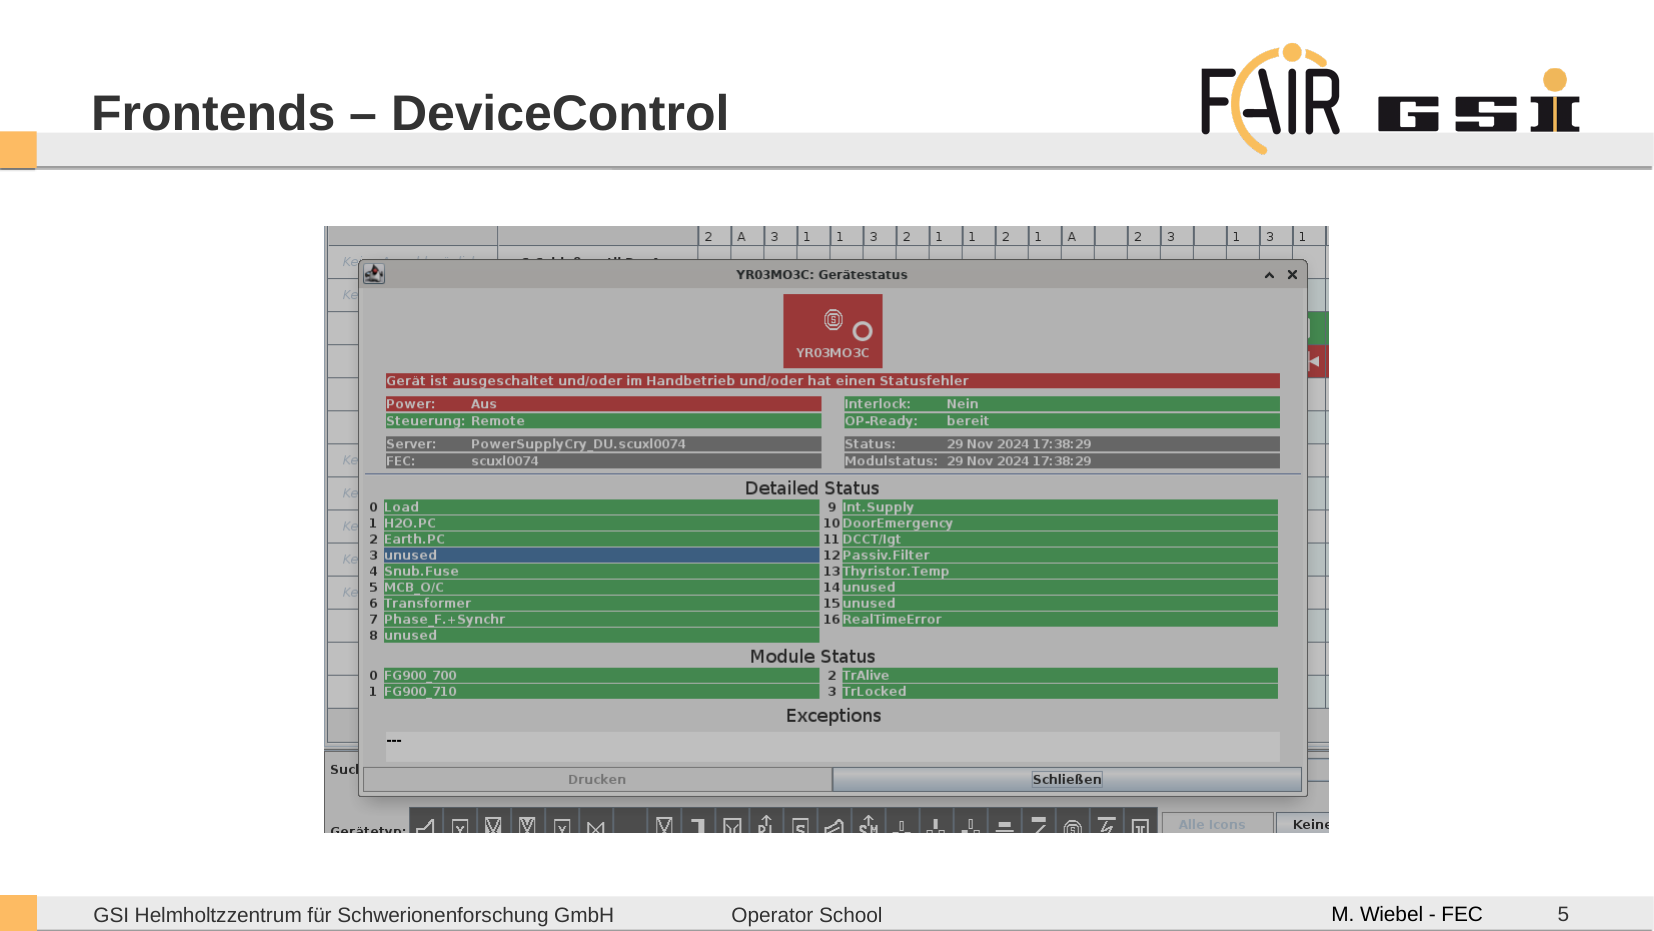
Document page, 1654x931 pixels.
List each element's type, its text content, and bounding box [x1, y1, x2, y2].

picture [1200, 40, 1341, 157]
title Frontends – DeviceControl [76, 41, 1288, 149]
picture [324, 226, 1329, 833]
picture [1376, 65, 1581, 132]
